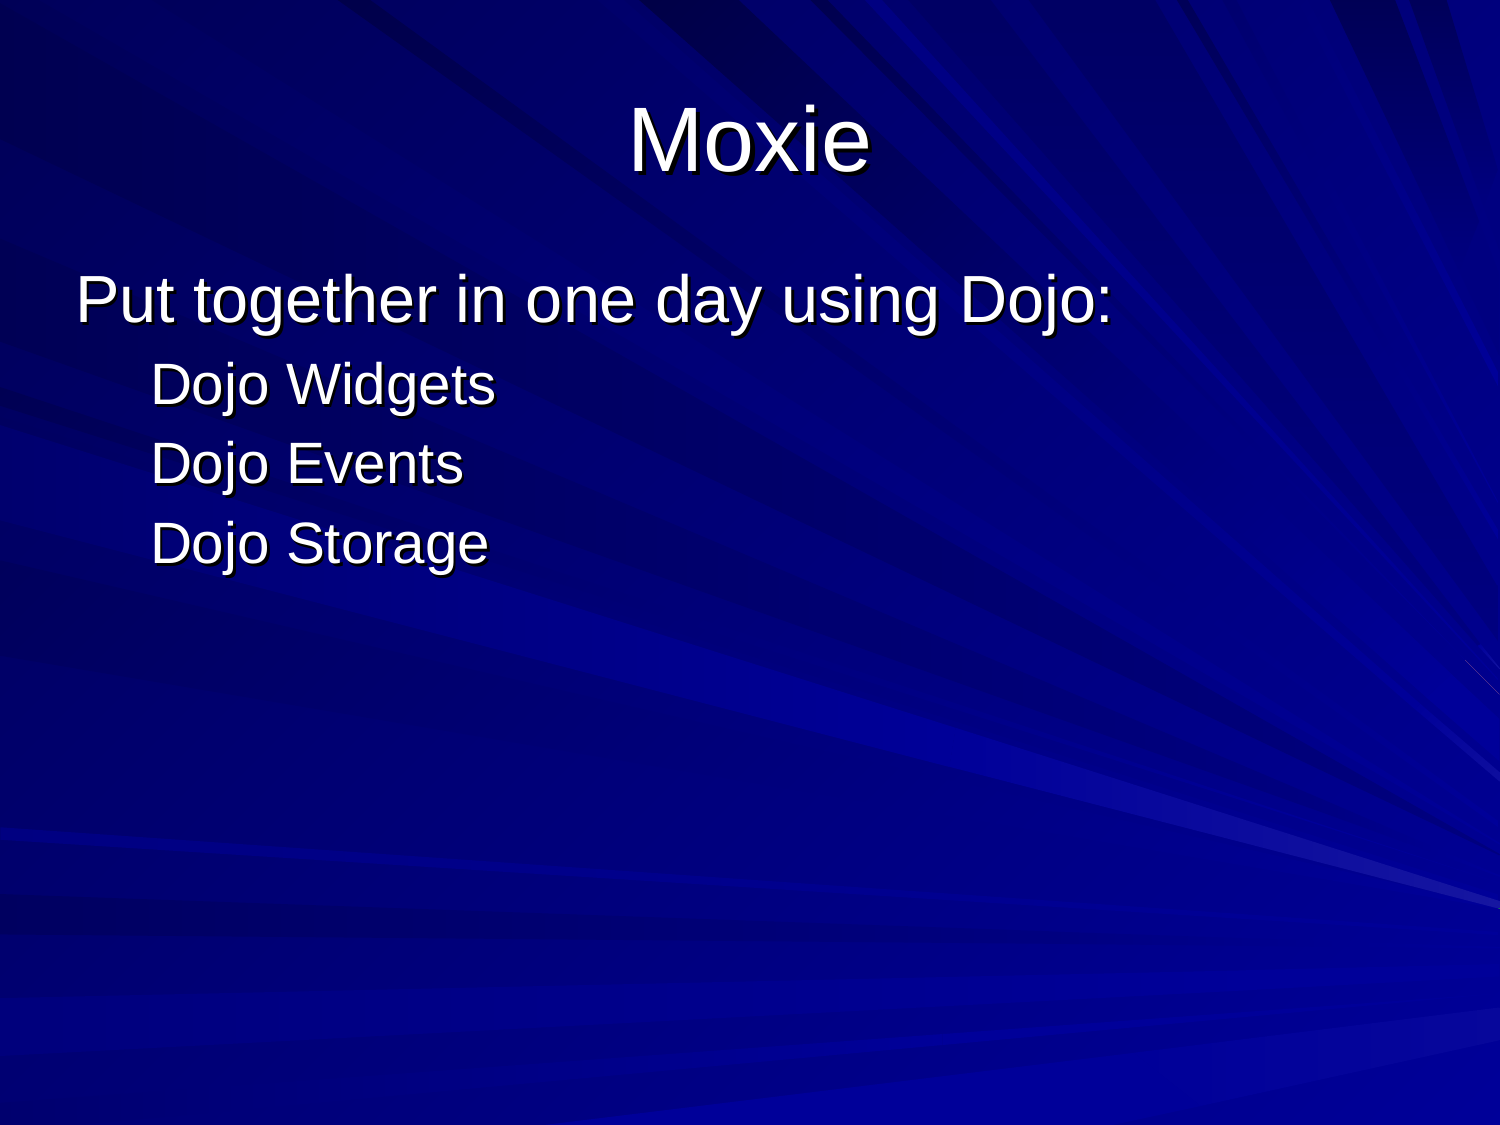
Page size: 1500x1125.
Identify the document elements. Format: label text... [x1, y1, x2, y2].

title Moxie [75, 52, 1426, 226]
list Put together in one day using Dojo: Dojo Widgets Dojo Events Dojo Storage [75, 262, 1426, 991]
